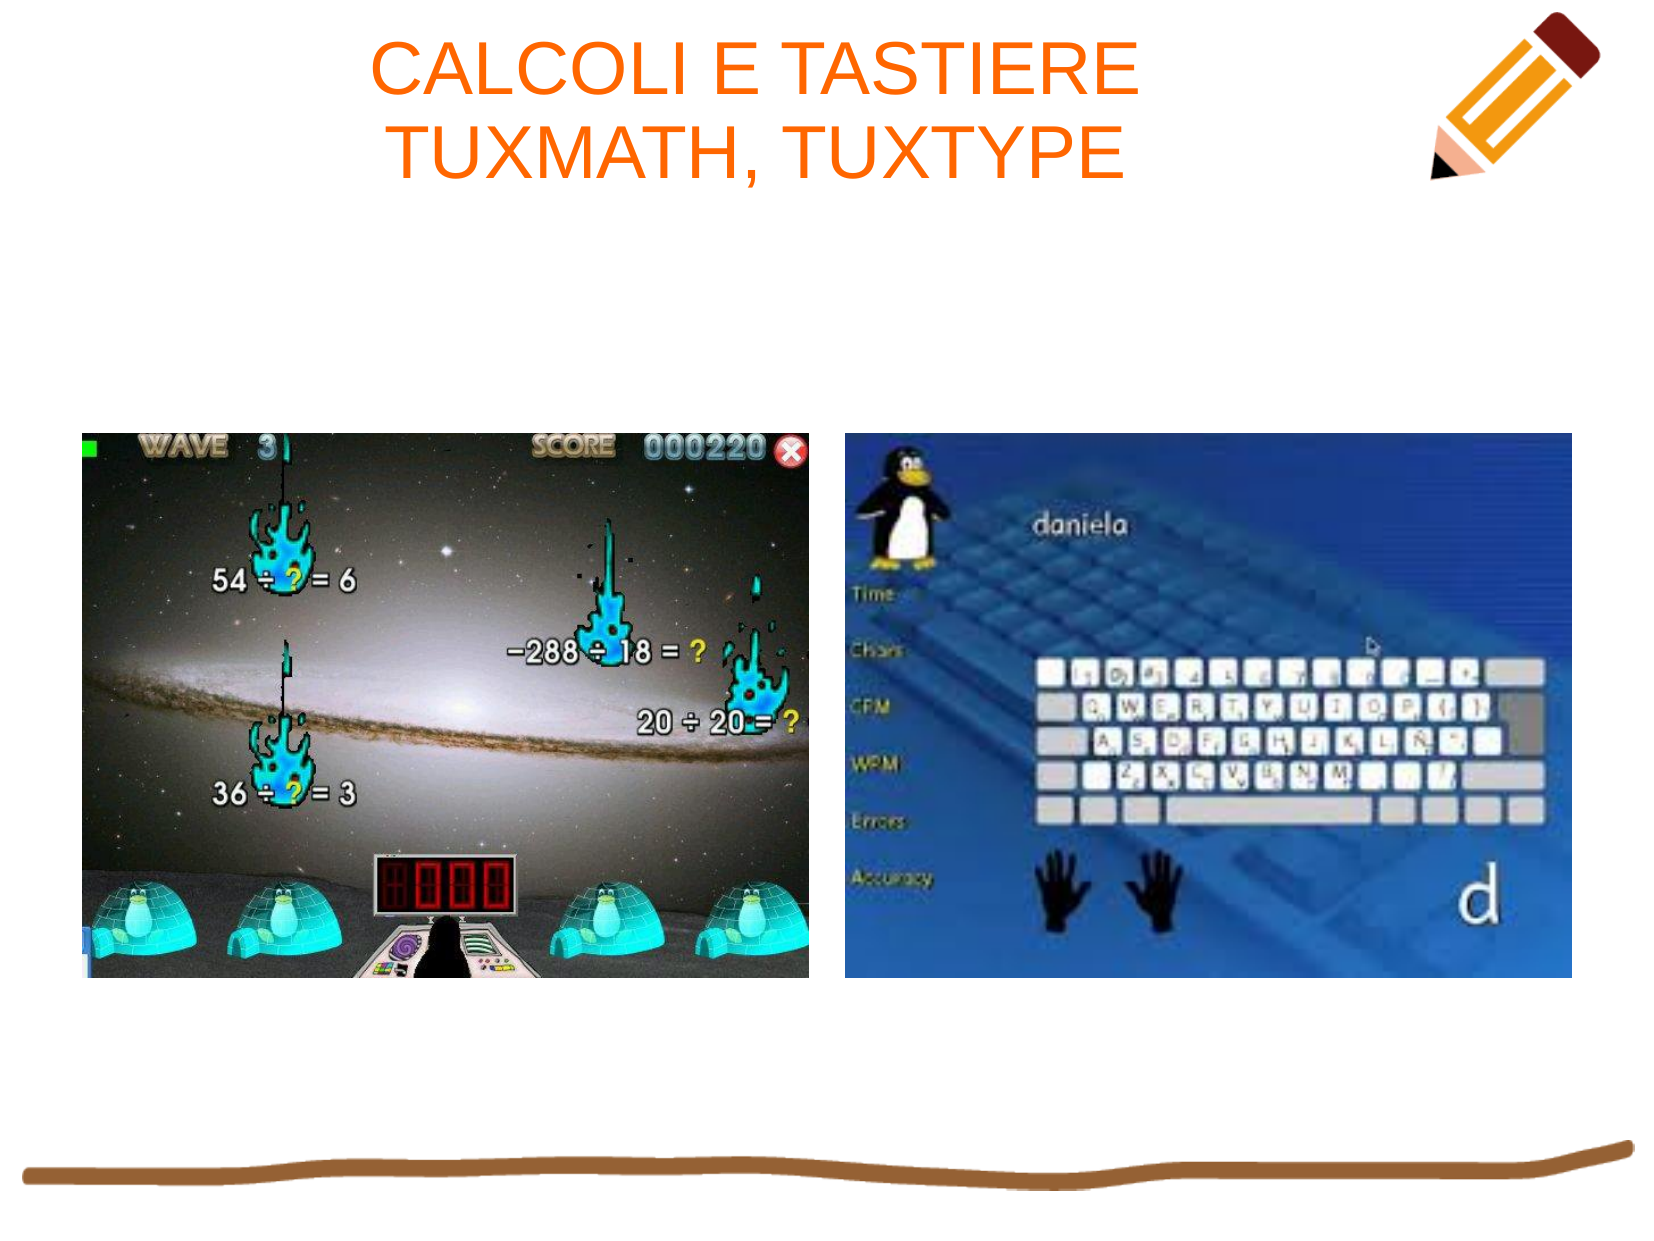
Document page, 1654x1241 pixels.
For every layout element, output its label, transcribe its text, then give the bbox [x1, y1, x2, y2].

picture [845, 433, 1572, 978]
title CALCOLI E TASTIERE TUXMATH, TUXTYPE [82, 26, 1430, 195]
picture [1430, 12, 1601, 181]
picture [82, 433, 809, 978]
picture [22, 1140, 1635, 1191]
